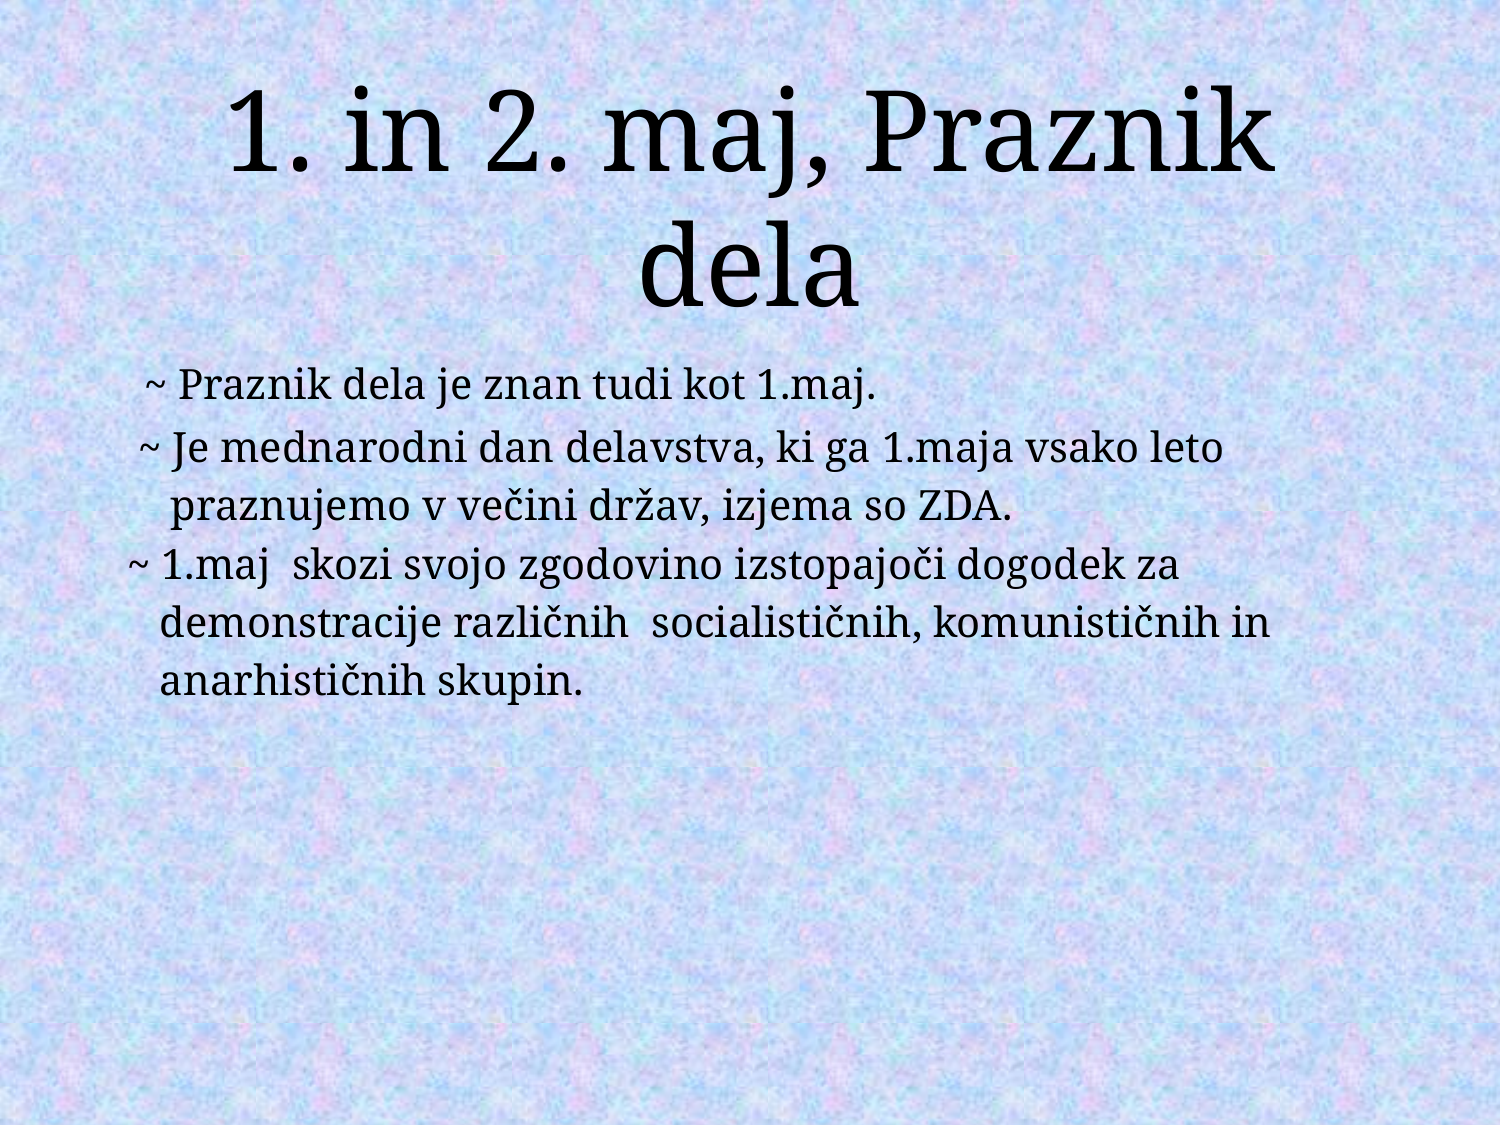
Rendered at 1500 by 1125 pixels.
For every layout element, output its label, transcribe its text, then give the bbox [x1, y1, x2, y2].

picture [0, 0, 1500, 1125]
title 1. in 2. maj, Praznik dela [112, 99, 1388, 288]
list ~ Praznik dela je znan tudi kot 1.maj. ~ Je mednarodni dan delavstva, ki ga 1.maja vsako leto praznujemo v večini držav, izjema so ZDA. ~ 1.maj skozi svojo zgodovino izstopajoči dogodek za demonstracije različnih socialističnih, komunističnih in anarhističnih skupin. [112, 324, 1388, 1000]
